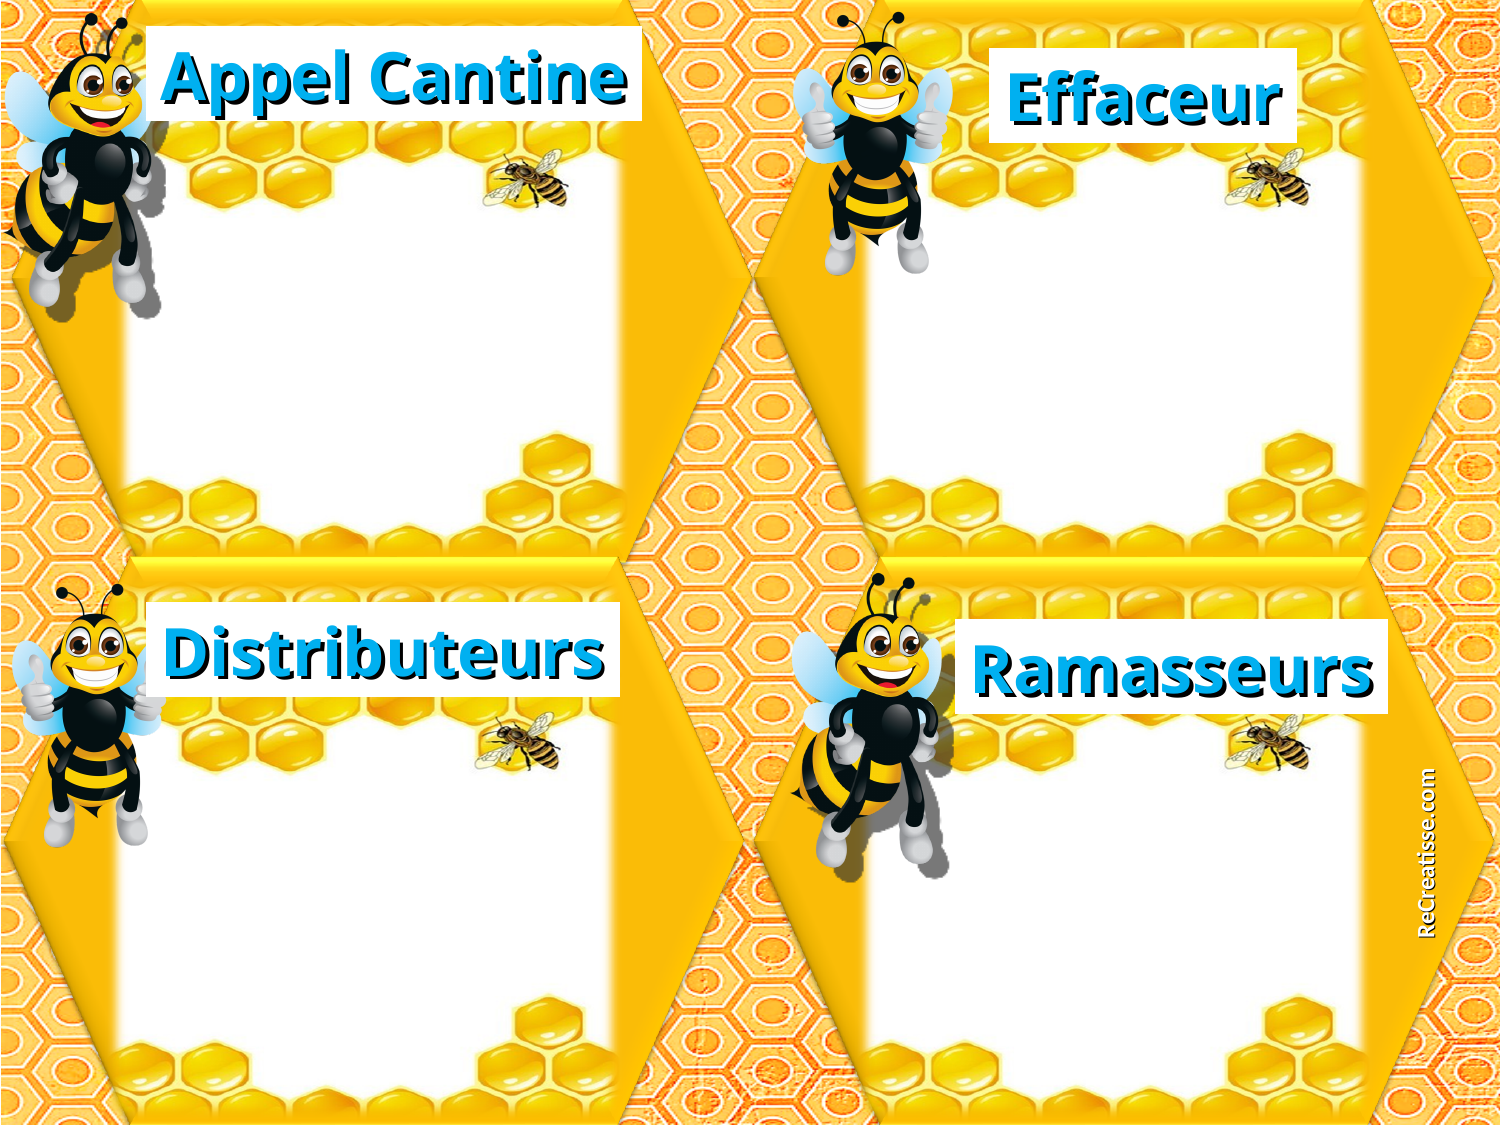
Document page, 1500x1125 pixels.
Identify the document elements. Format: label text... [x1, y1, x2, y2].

picture [0, 0, 1500, 1125]
text_box Appel Cantine [146, 26, 642, 121]
text_box Distributeurs [146, 602, 620, 697]
text_box Ramasseurs [955, 619, 1388, 714]
text_box ReCreatisse.com [1402, 753, 1447, 954]
text_box Effaceur [989, 48, 1297, 143]
